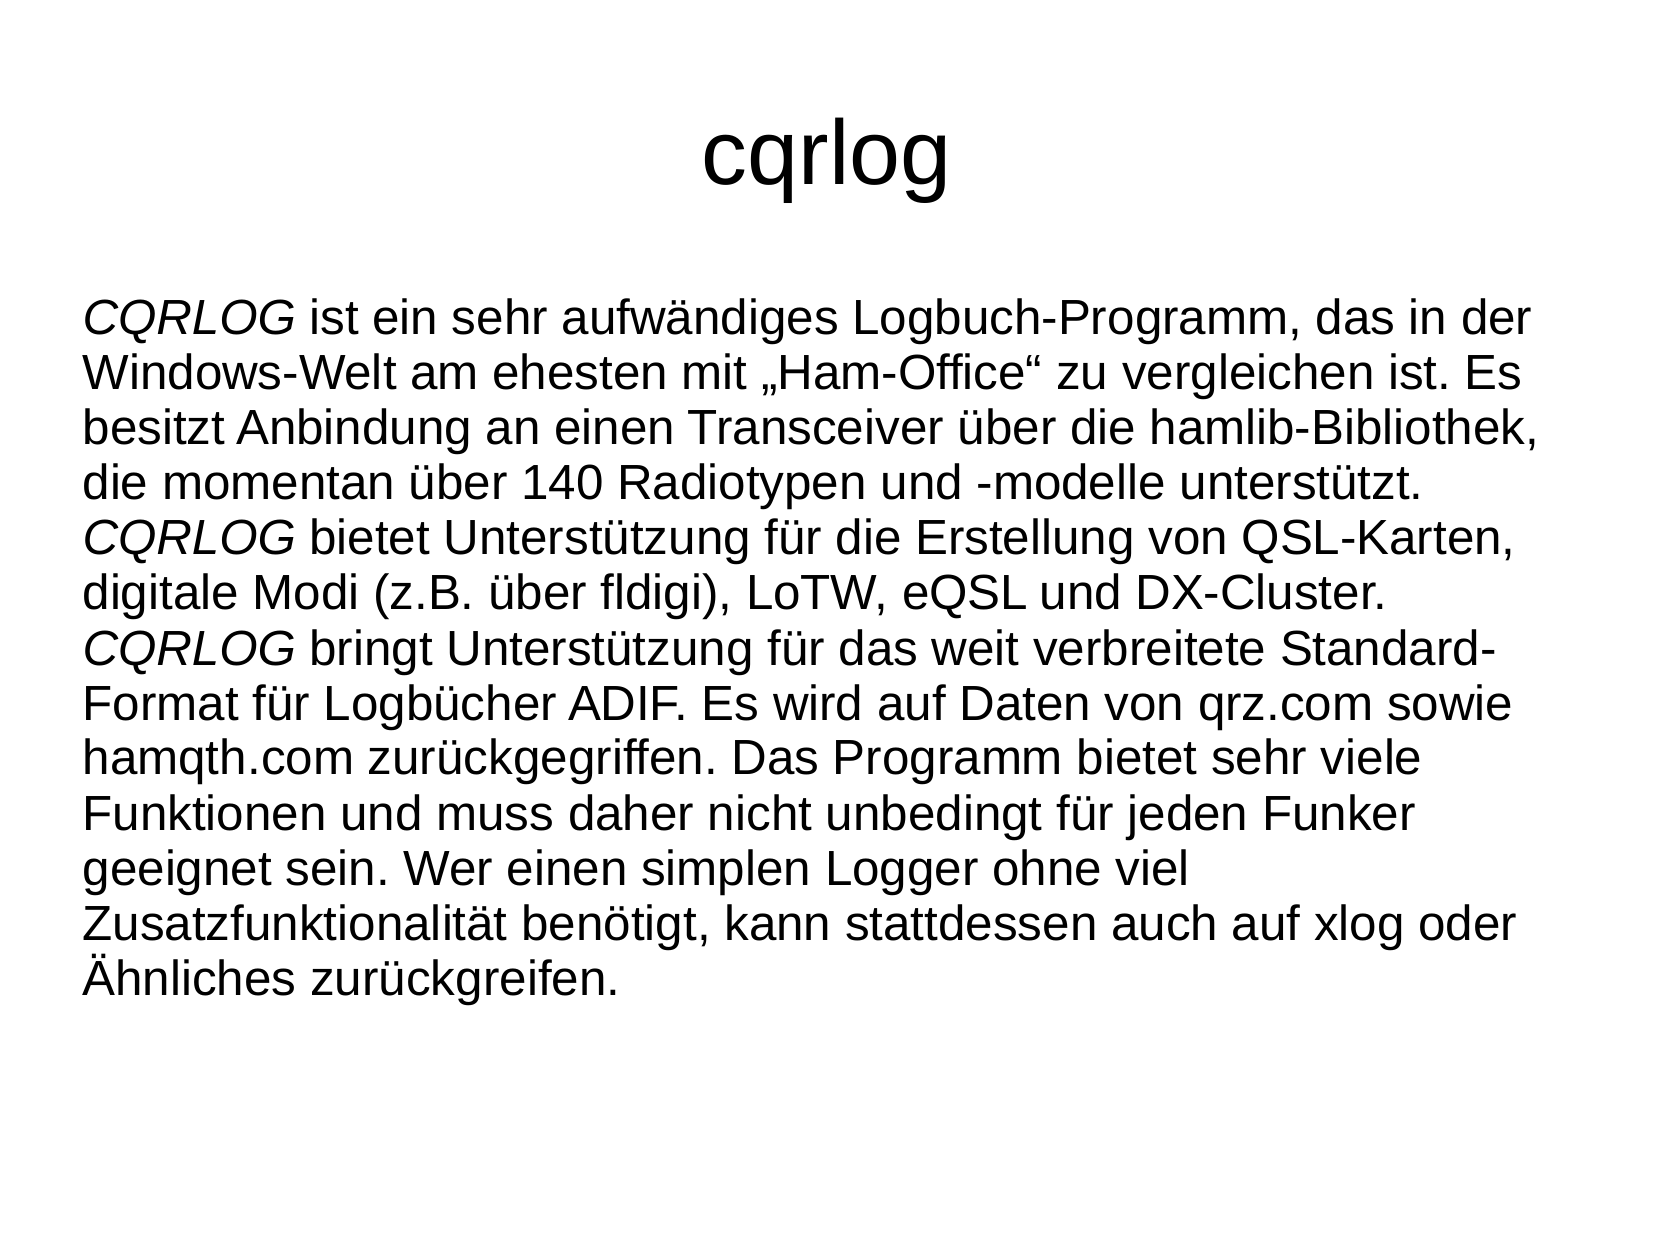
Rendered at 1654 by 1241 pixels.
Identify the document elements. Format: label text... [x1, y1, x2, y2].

text_box [82, 290, 1571, 1010]
title cqrlog [82, 49, 1571, 257]
